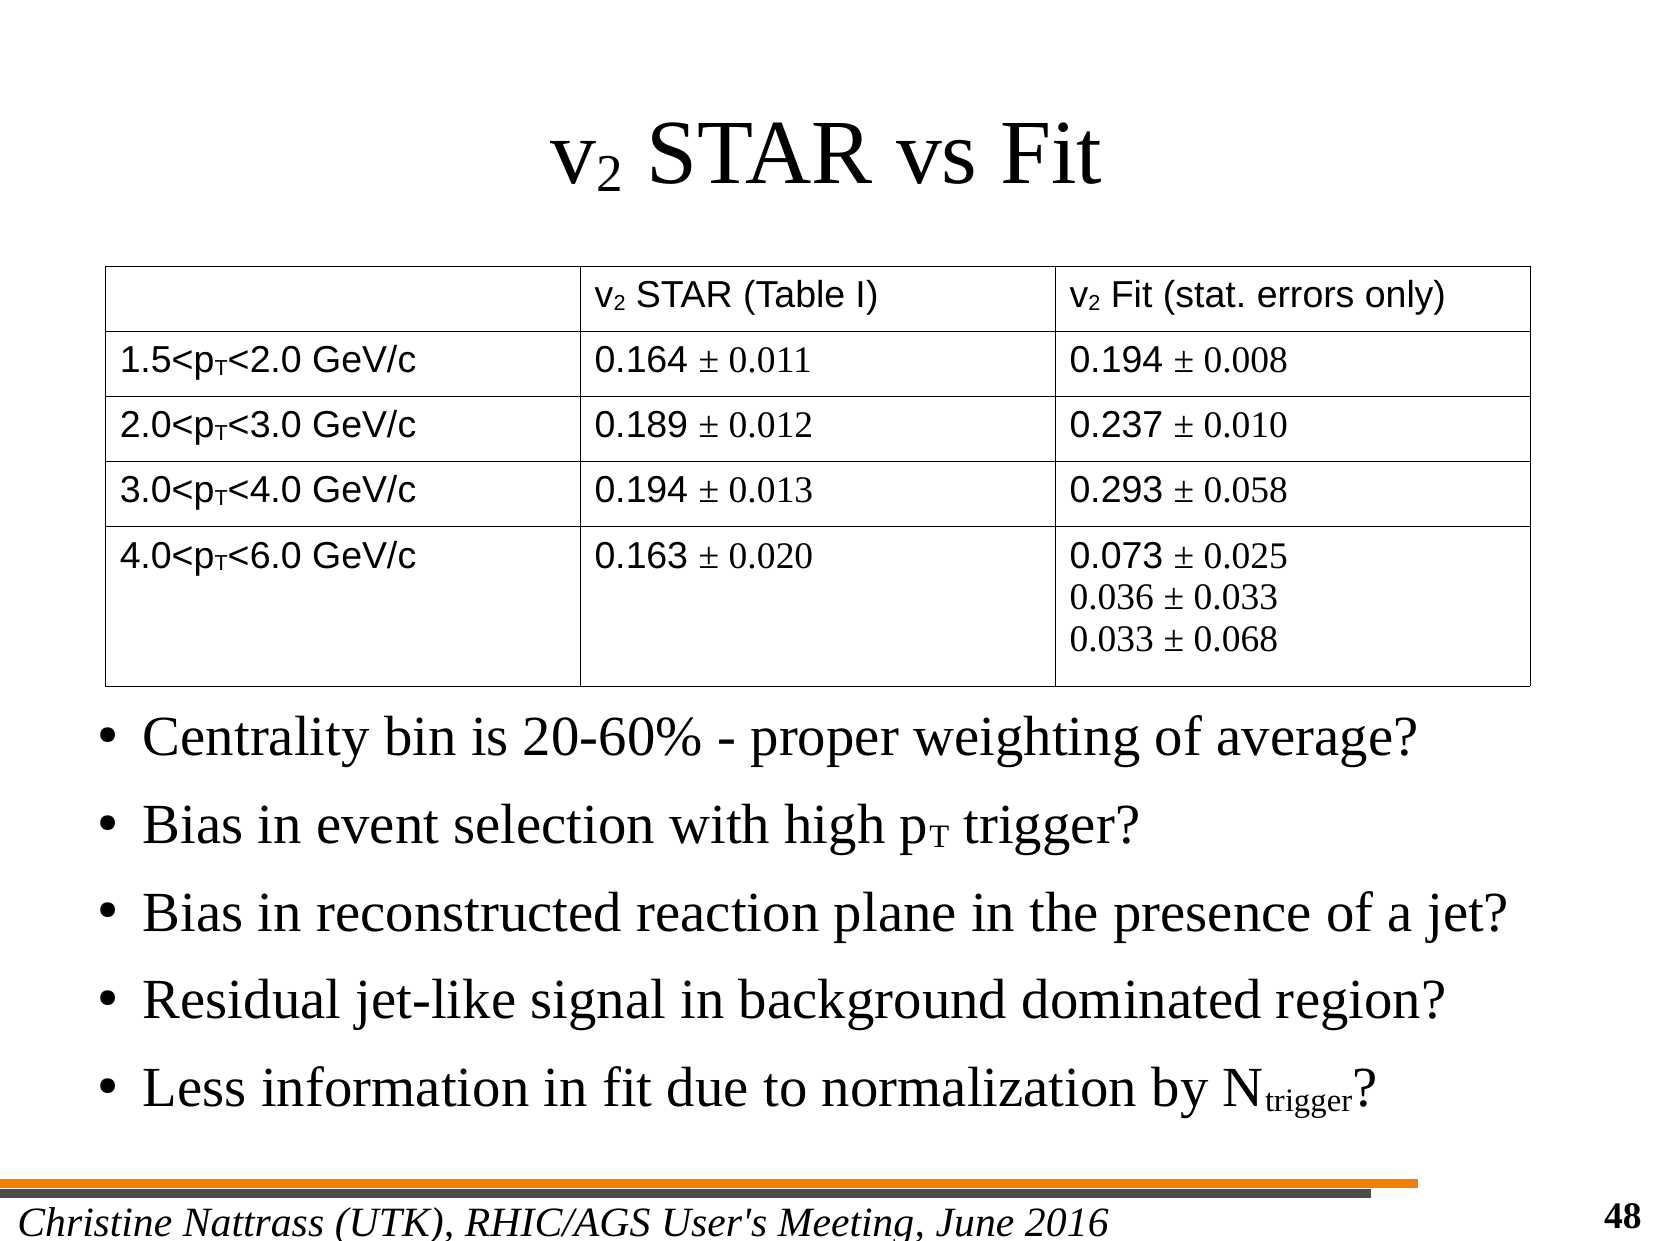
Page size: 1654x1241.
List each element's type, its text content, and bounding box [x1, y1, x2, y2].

table_cell 0.164 ± 0.011 [581, 332, 1055, 396]
table_cell 0.163 ± 0.020 [581, 527, 1055, 686]
title v2 STAR vs Fit [82, 49, 1571, 257]
table_cell 0.194 ± 0.013 [581, 462, 1055, 526]
table_cell 0.237 ± 0.010 [1056, 397, 1530, 461]
table_cell 4.0<pT<6.0 GeV/c [106, 527, 580, 686]
table_cell 1.5<pT<2.0 GeV/c [106, 332, 580, 396]
table_cell 0.194 ± 0.008 [1056, 332, 1530, 396]
table_cell 0.293 ± 0.058 [1056, 462, 1530, 526]
table_cell 0.073 ± 0.025 0.036 ± 0.033 0.033 ± 0.068 [1056, 527, 1530, 686]
table_header [106, 267, 580, 331]
table_header v2 Fit (stat. errors only) [1056, 267, 1530, 331]
table_header v2 STAR (Table I) [581, 267, 1055, 331]
table_cell 3.0<pT<4.0 GeV/c [106, 462, 580, 526]
list Centrality bin is 20-60% - proper weighting of average? Bias in event selection with high pT trigger? Bias in reconstructed reaction plane in the presence of a jet? Residual jet-like signal in background dominated region? Less information in fit due to normalization by Ntrigger? [82, 705, 1571, 1126]
table_cell 0.189 ± 0.012 [581, 397, 1055, 461]
table_cell 2.0<pT<3.0 GeV/c [106, 397, 580, 461]
